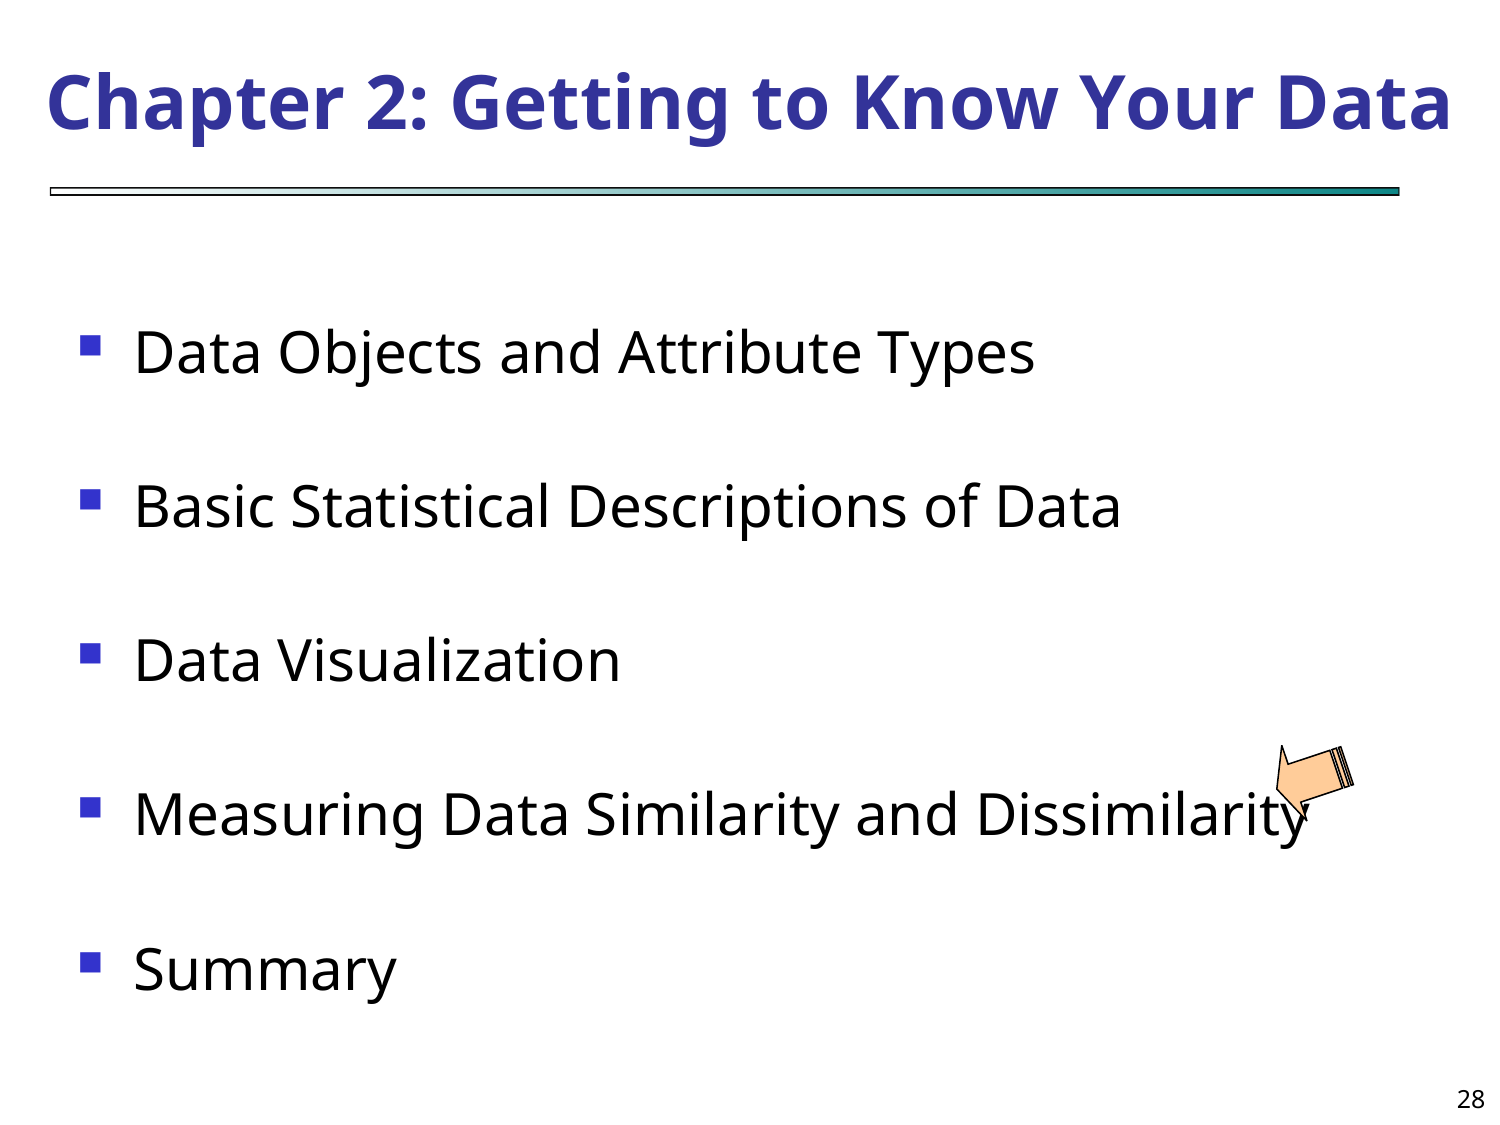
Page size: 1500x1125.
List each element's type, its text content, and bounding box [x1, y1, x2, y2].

list Data Objects and Attribute Types Basic Statistical Descriptions of Data Data Visualization Measuring Data Similarity and Dissimilarity Summary [62, 237, 1438, 1026]
text_box <number> [1187, 1062, 1500, 1125]
text_box [1276, 745, 1349, 821]
title Chapter 2: Getting to Know Your Data [24, 2, 1476, 198]
text_box [1338, 746, 1354, 786]
